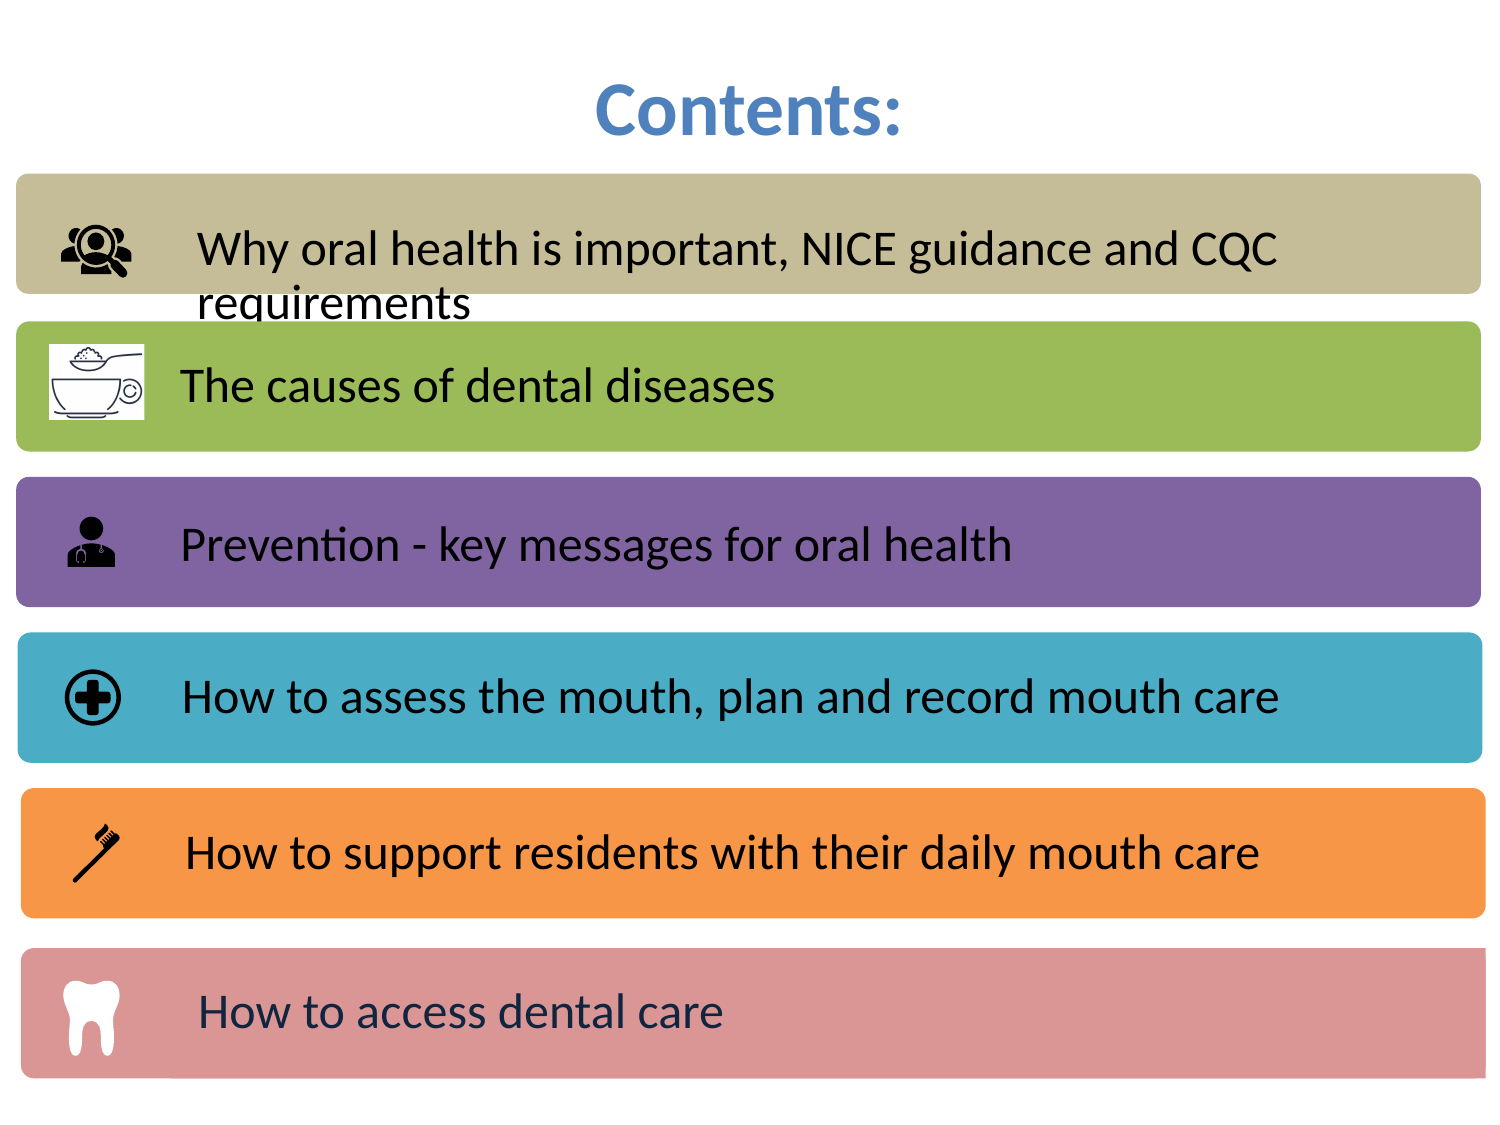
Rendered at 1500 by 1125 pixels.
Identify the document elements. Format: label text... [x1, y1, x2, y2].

text_box [20, 788, 171, 919]
text_box How to access dental care [183, 978, 740, 1047]
text_box [16, 321, 166, 452]
text_box How to assess the mouth, plan and record mouth care [168, 632, 1483, 763]
text_box [20, 948, 1486, 1079]
text_box How to support residents with their daily mouth care [171, 788, 1486, 919]
text_box The causes of dental diseases [166, 321, 1481, 452]
title Contents: [75, 50, 1426, 160]
text_box Prevention - key messages for oral health [166, 480, 1481, 611]
text_box Why oral health is important, NICE guidance and CQC requirements [183, 208, 1498, 329]
text_box [16, 173, 1481, 294]
text_box [17, 632, 168, 763]
text_box [16, 476, 1477, 608]
picture [49, 344, 145, 420]
